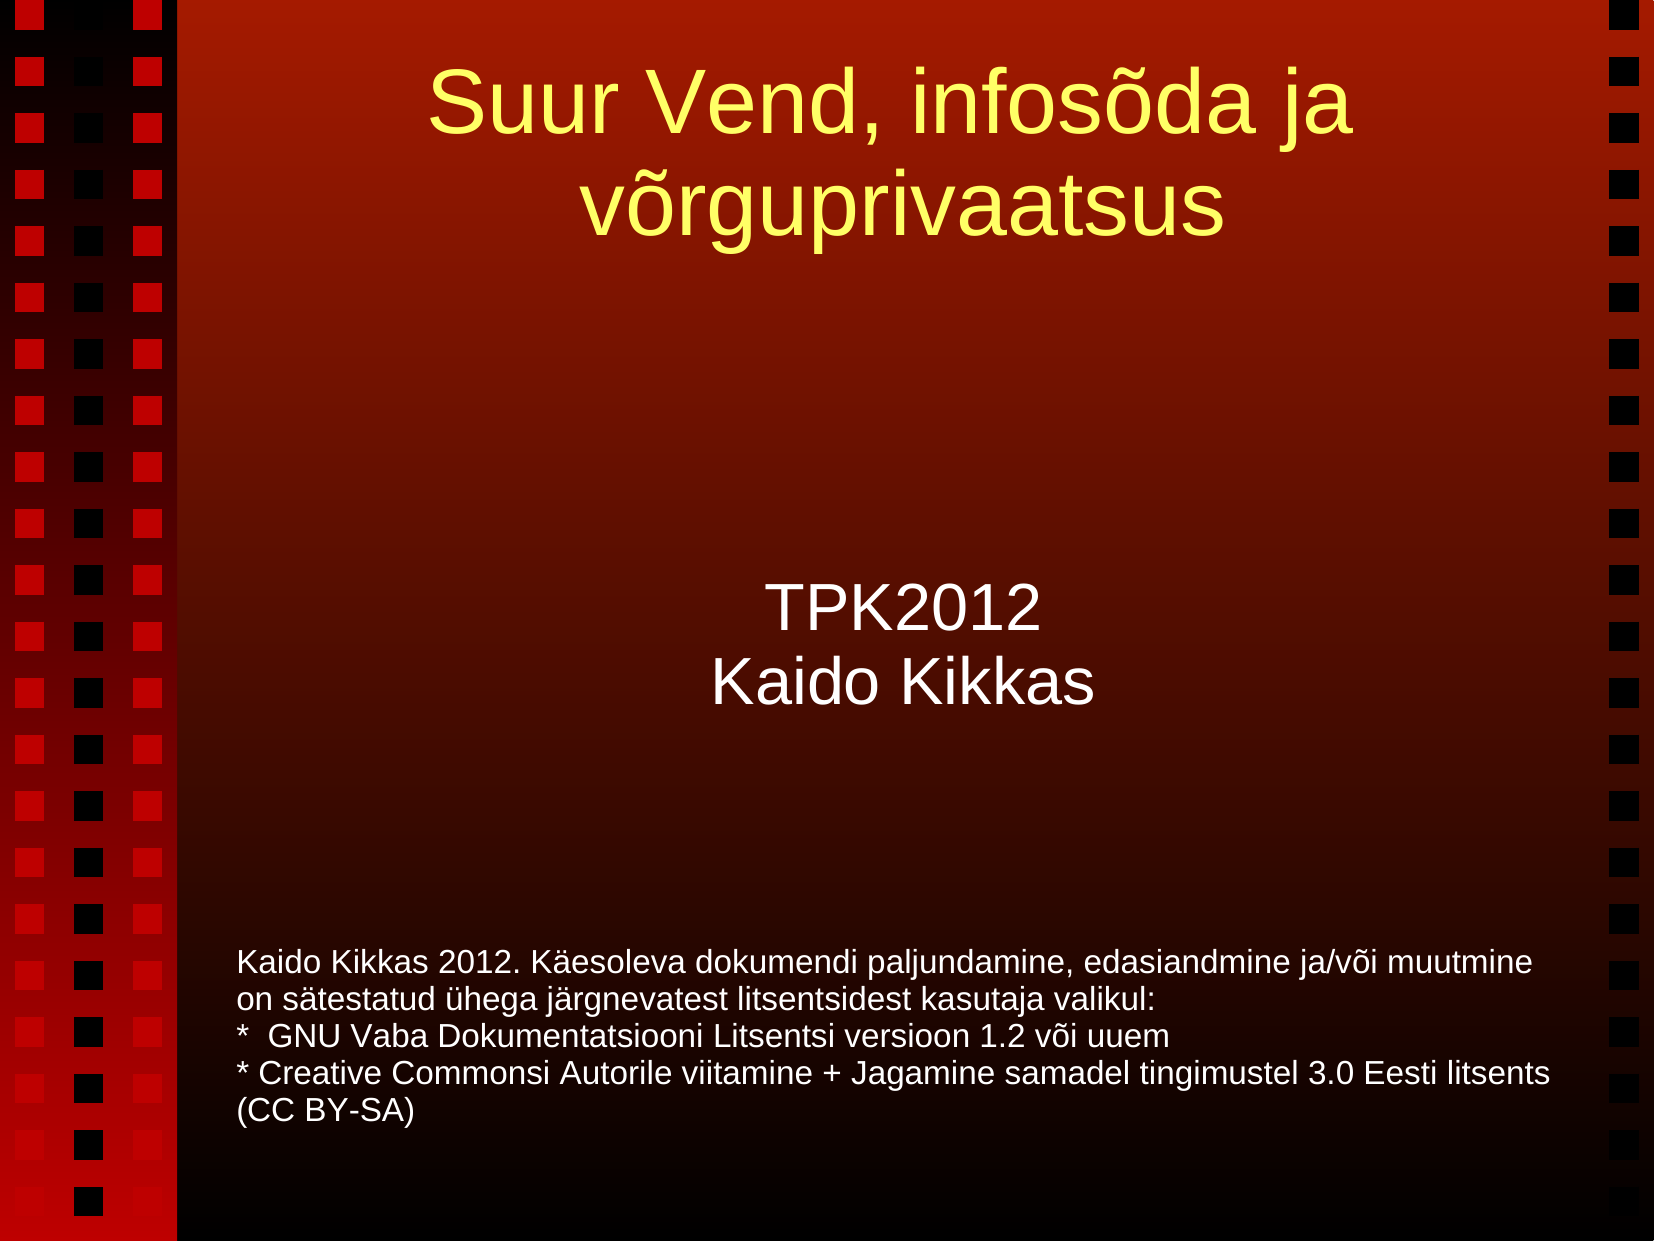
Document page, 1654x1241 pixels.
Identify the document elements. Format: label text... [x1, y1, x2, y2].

title Suur Vend, infosõda ja võrguprivaatsus [236, 49, 1571, 257]
subtitle TPK2012 Kaido Kikkas Kaido Kikkas 2012. Käesoleva dokumendi paljundamine, edasiandmine ja/või muutmine on sätestatud ühega järgnevatest litsentsidest kasutaja valikul: * GNU Vaba Dokumentatsiooni Litsentsi versioon 1.2 või uuem * Creative Commonsi Autorile viitamine + Jagamine samadel tingimustel 3.0 Eesti litsents (CC BY-SA) [236, 270, 1571, 1129]
